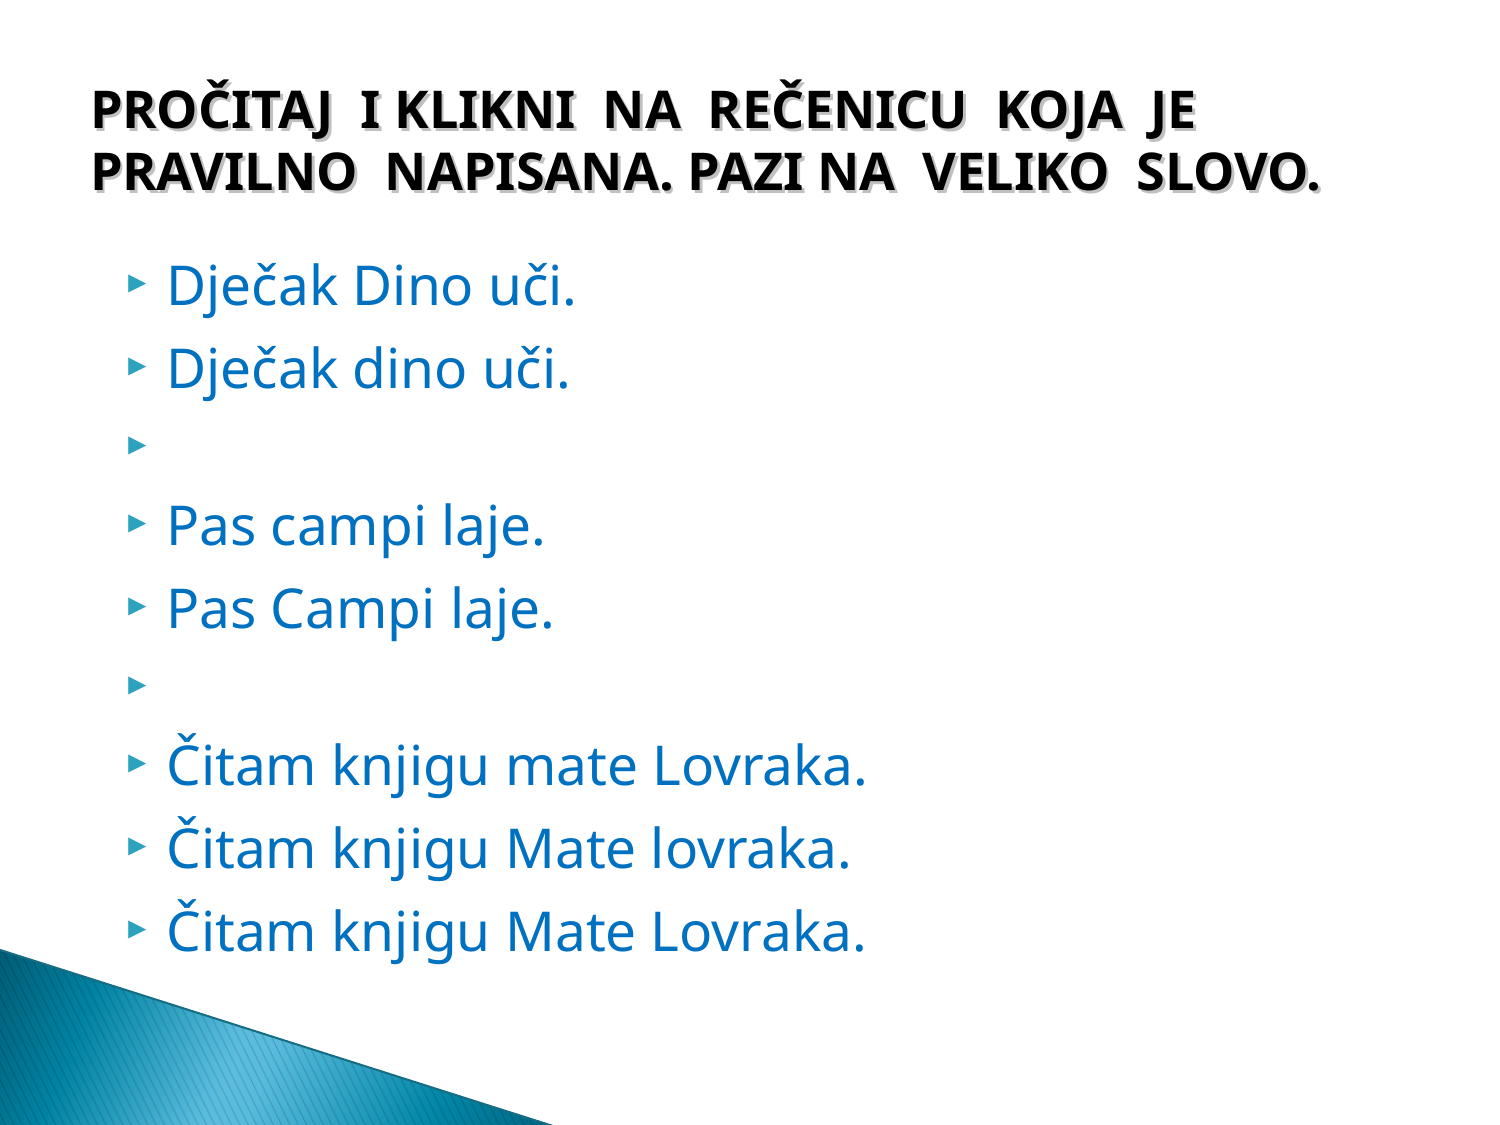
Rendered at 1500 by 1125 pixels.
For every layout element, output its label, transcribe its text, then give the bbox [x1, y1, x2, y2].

title PROČITAJ I KLIKNI NA REČENICU KOJA JE PRAVILNO NAPISANA. PAZI NA VELIKO SLOVO. [75, 45, 1426, 233]
list Dječak Dino uči. Dječak dino uči. Pas campi laje. Pas Campi laje. Čitam knjigu mate Lovraka. Čitam knjigu Mate lovraka. Čitam knjigu Mate Lovraka. [75, 243, 1426, 986]
